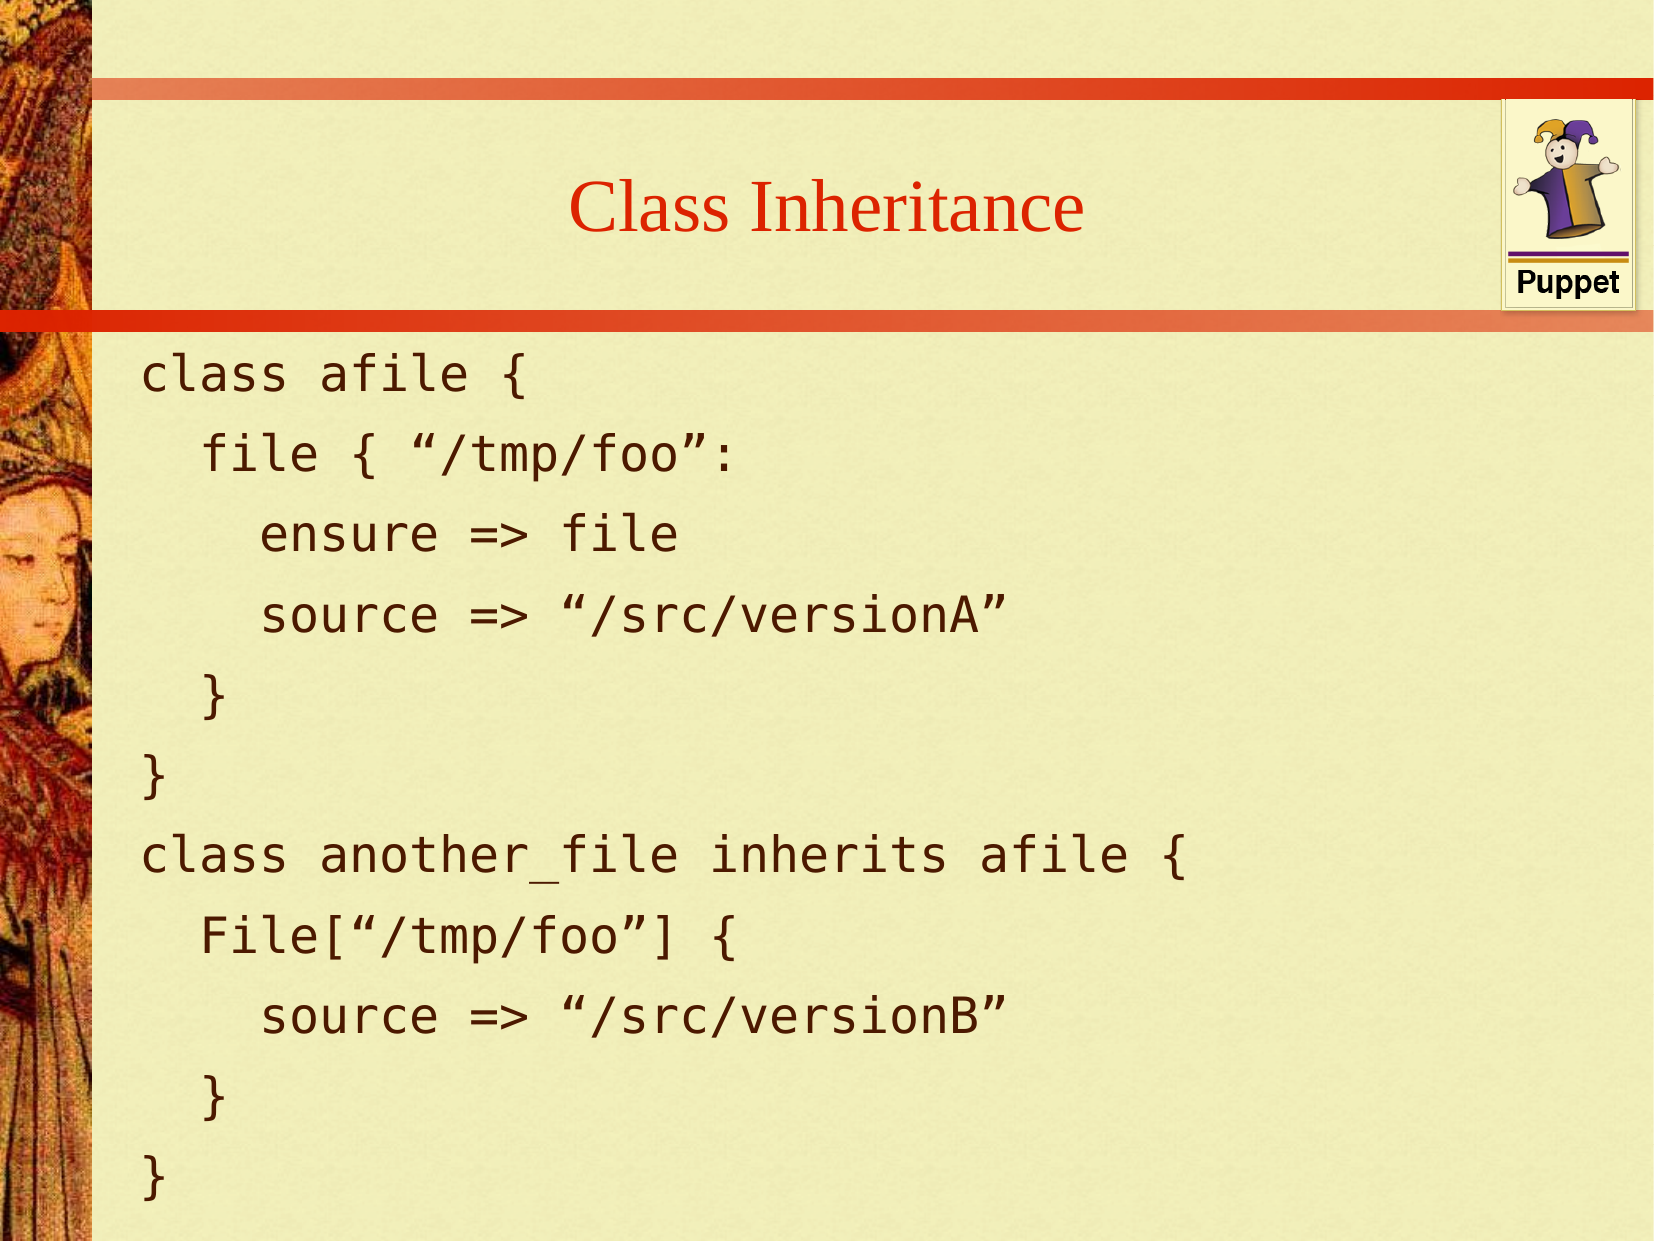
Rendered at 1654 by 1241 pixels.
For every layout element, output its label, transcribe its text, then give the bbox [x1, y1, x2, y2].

title Class Inheritance [121, 102, 1534, 311]
list class afile { file { “/tmp/foo”: ensure => file source => “/src/versionA” } } class another_file inherits afile { File[“/tmp/foo”] { source => “/src/versionB” } } [121, 344, 1534, 1206]
picture [0, 0, 1654, 1241]
